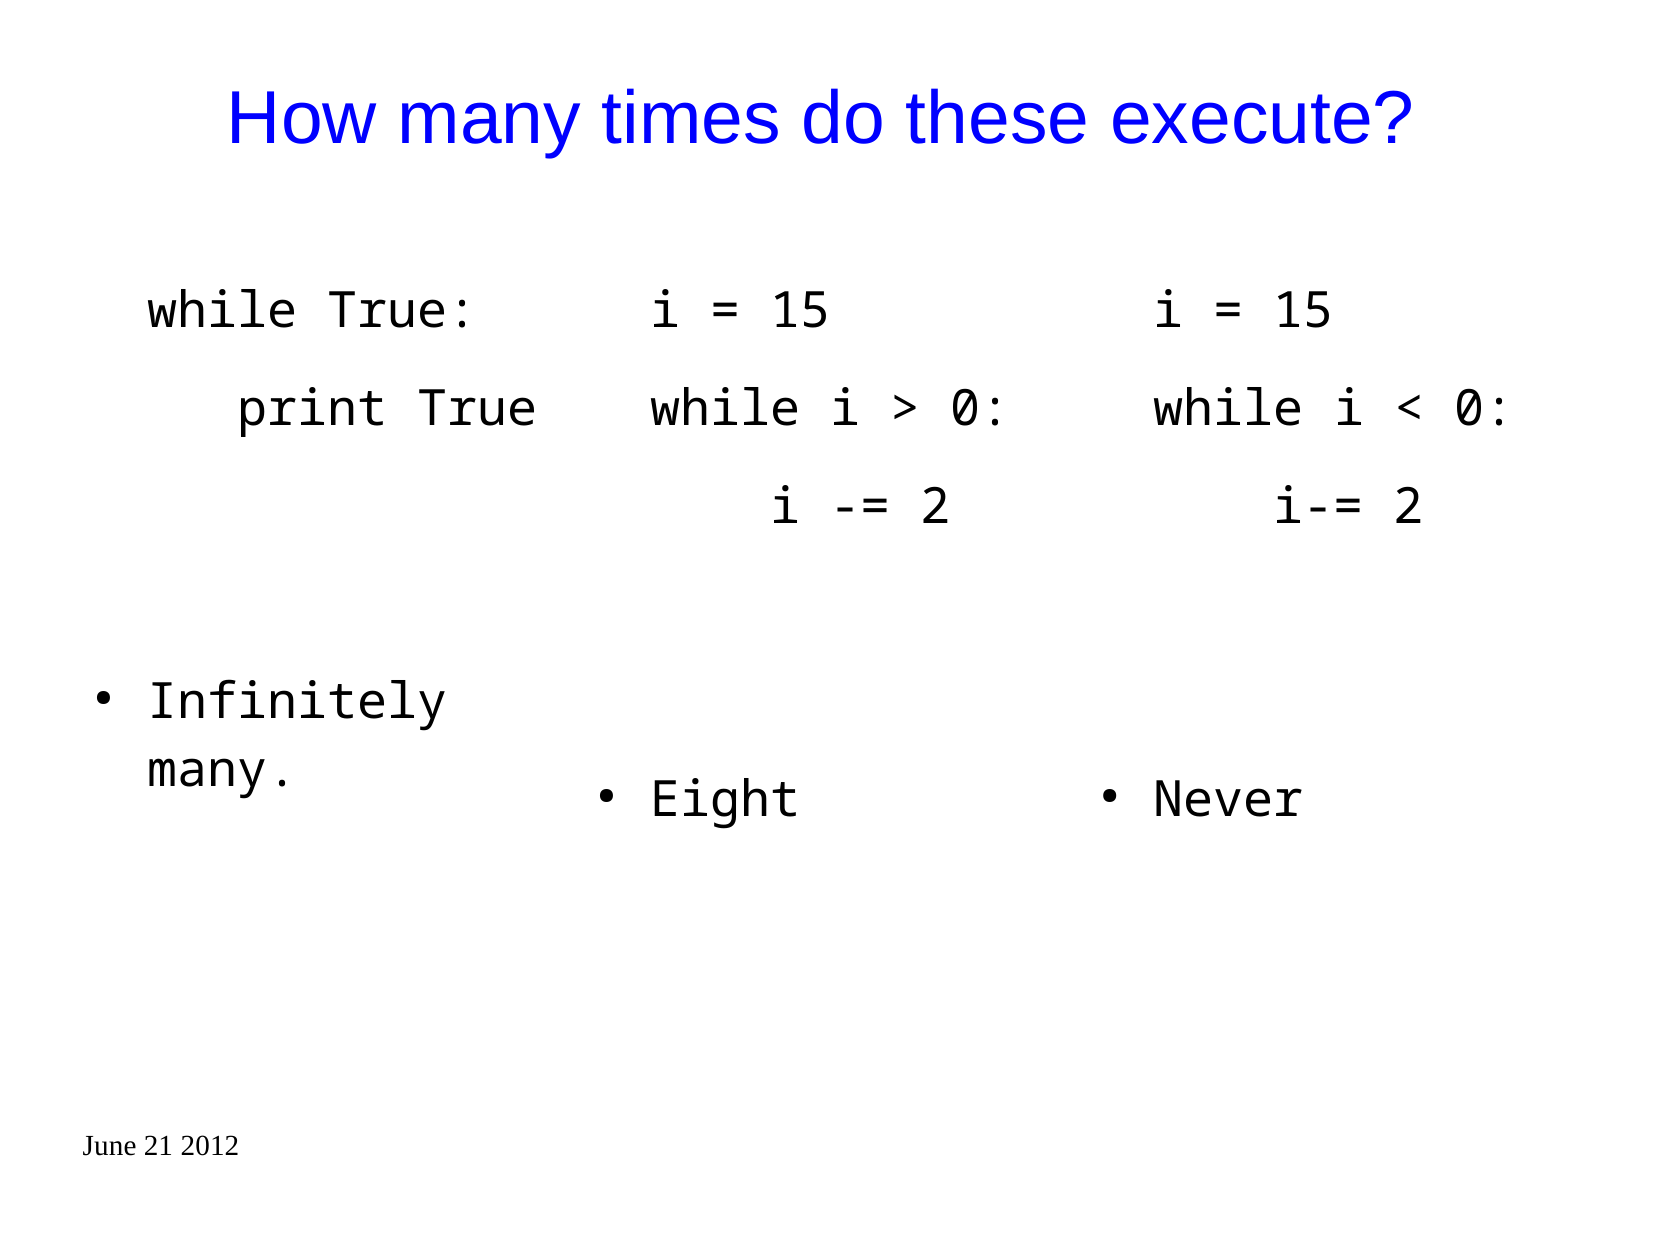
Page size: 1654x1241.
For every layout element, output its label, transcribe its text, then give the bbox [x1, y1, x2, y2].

title How many times do these execute? [76, 58, 1565, 178]
list while True: print True Infinitely many. [76, 274, 556, 693]
list i = 15 while i < 0: i-= 2 Never [1083, 274, 1563, 722]
list i = 15 while i > 0: i -= 2 Eight [579, 274, 1060, 722]
